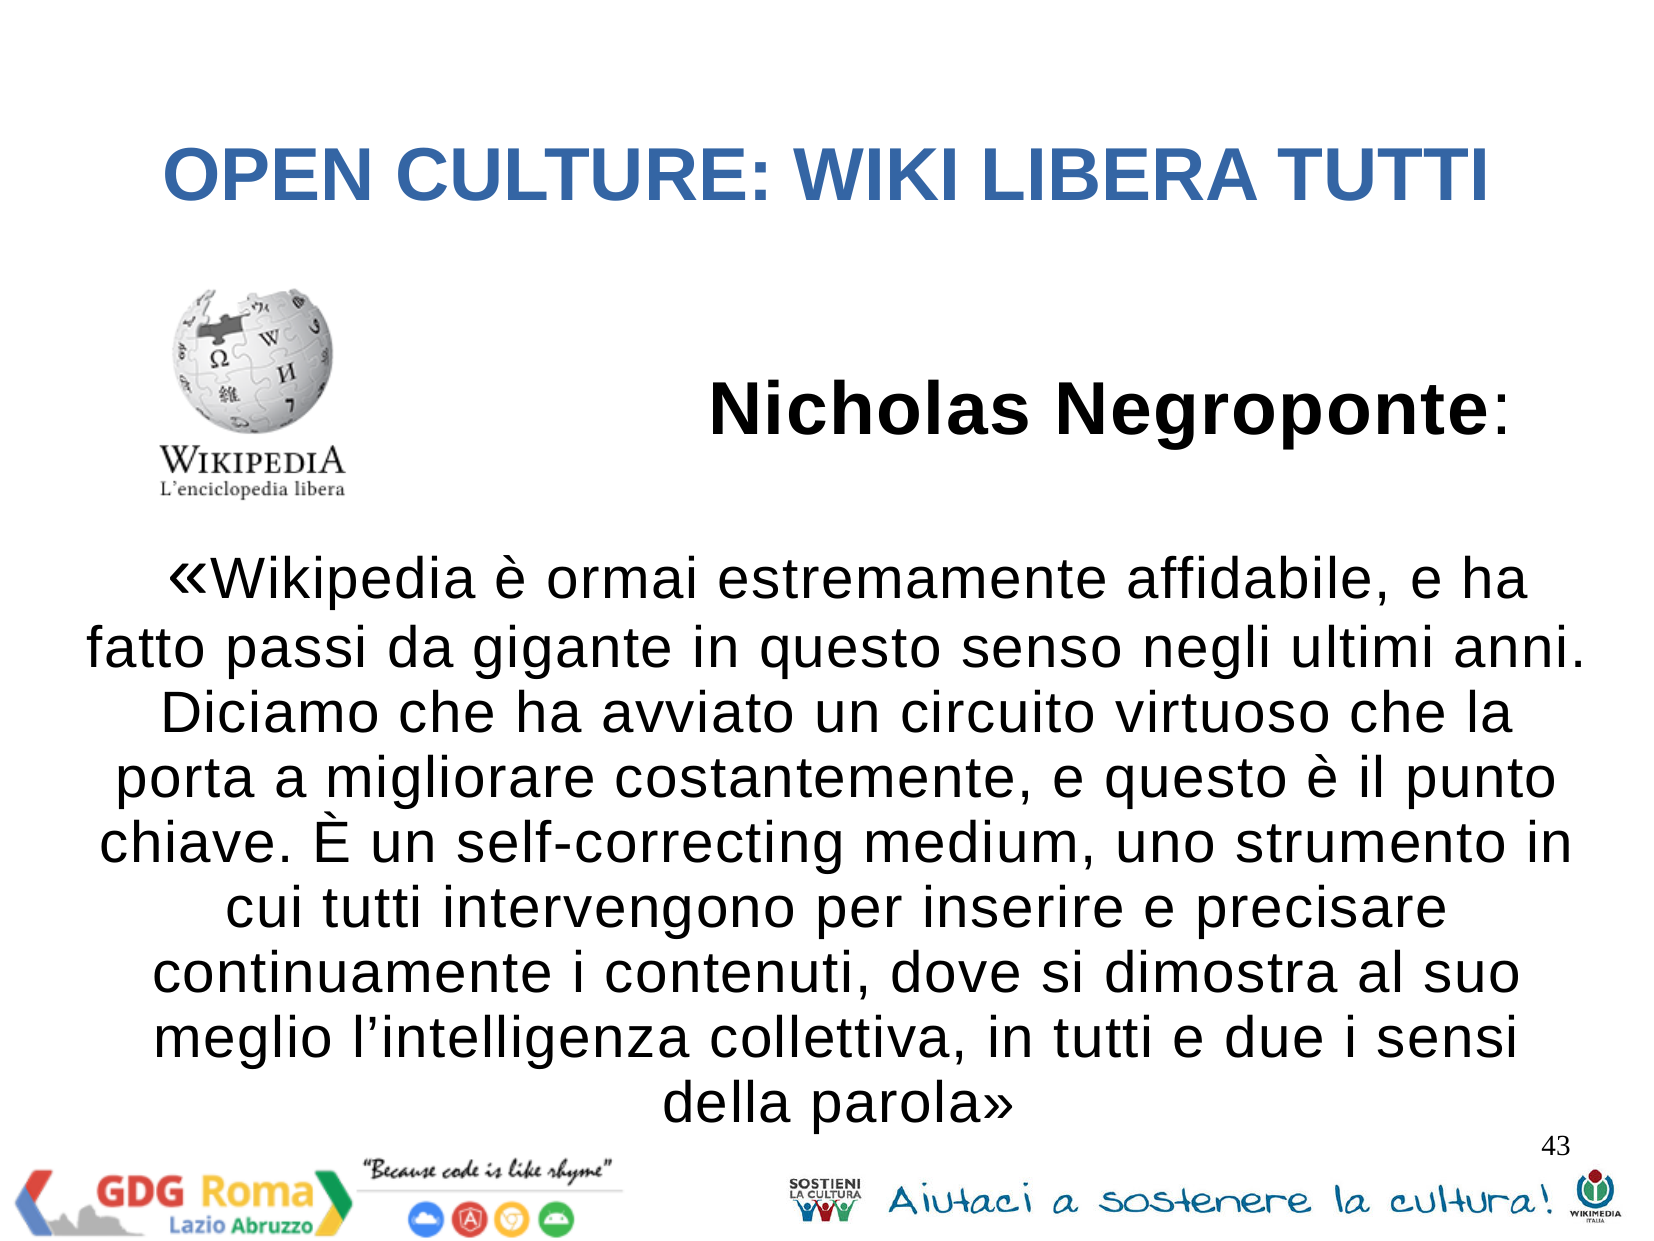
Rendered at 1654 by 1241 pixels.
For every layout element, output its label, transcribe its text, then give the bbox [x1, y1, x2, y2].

picture [772, 1163, 1648, 1233]
text_box Nicholas Negroponte: [655, 366, 1565, 451]
picture [11, 1155, 626, 1241]
text_box «Wikipedia è ormai estremamente affidabile, e ha fatto passi da gigante in questo senso negli ultimi anni. Diciamo che ha avviato un circuito virtuoso che la porta a migliorare costantemente, e questo è il punto chiave. È un self-correcting medium, uno strumento in cui tutti intervengono per inserire e precisare continuamente i contenuti, dove si dimostra al suo meglio l’intelligenza collettiva, in tutti e due i sensi della parola» [82, 531, 1595, 1134]
picture [147, 265, 359, 508]
title OPEN CULTURE: WIKI LIBERA TUTTI [11, 17, 1642, 249]
subtitle [673, 354, 1654, 508]
